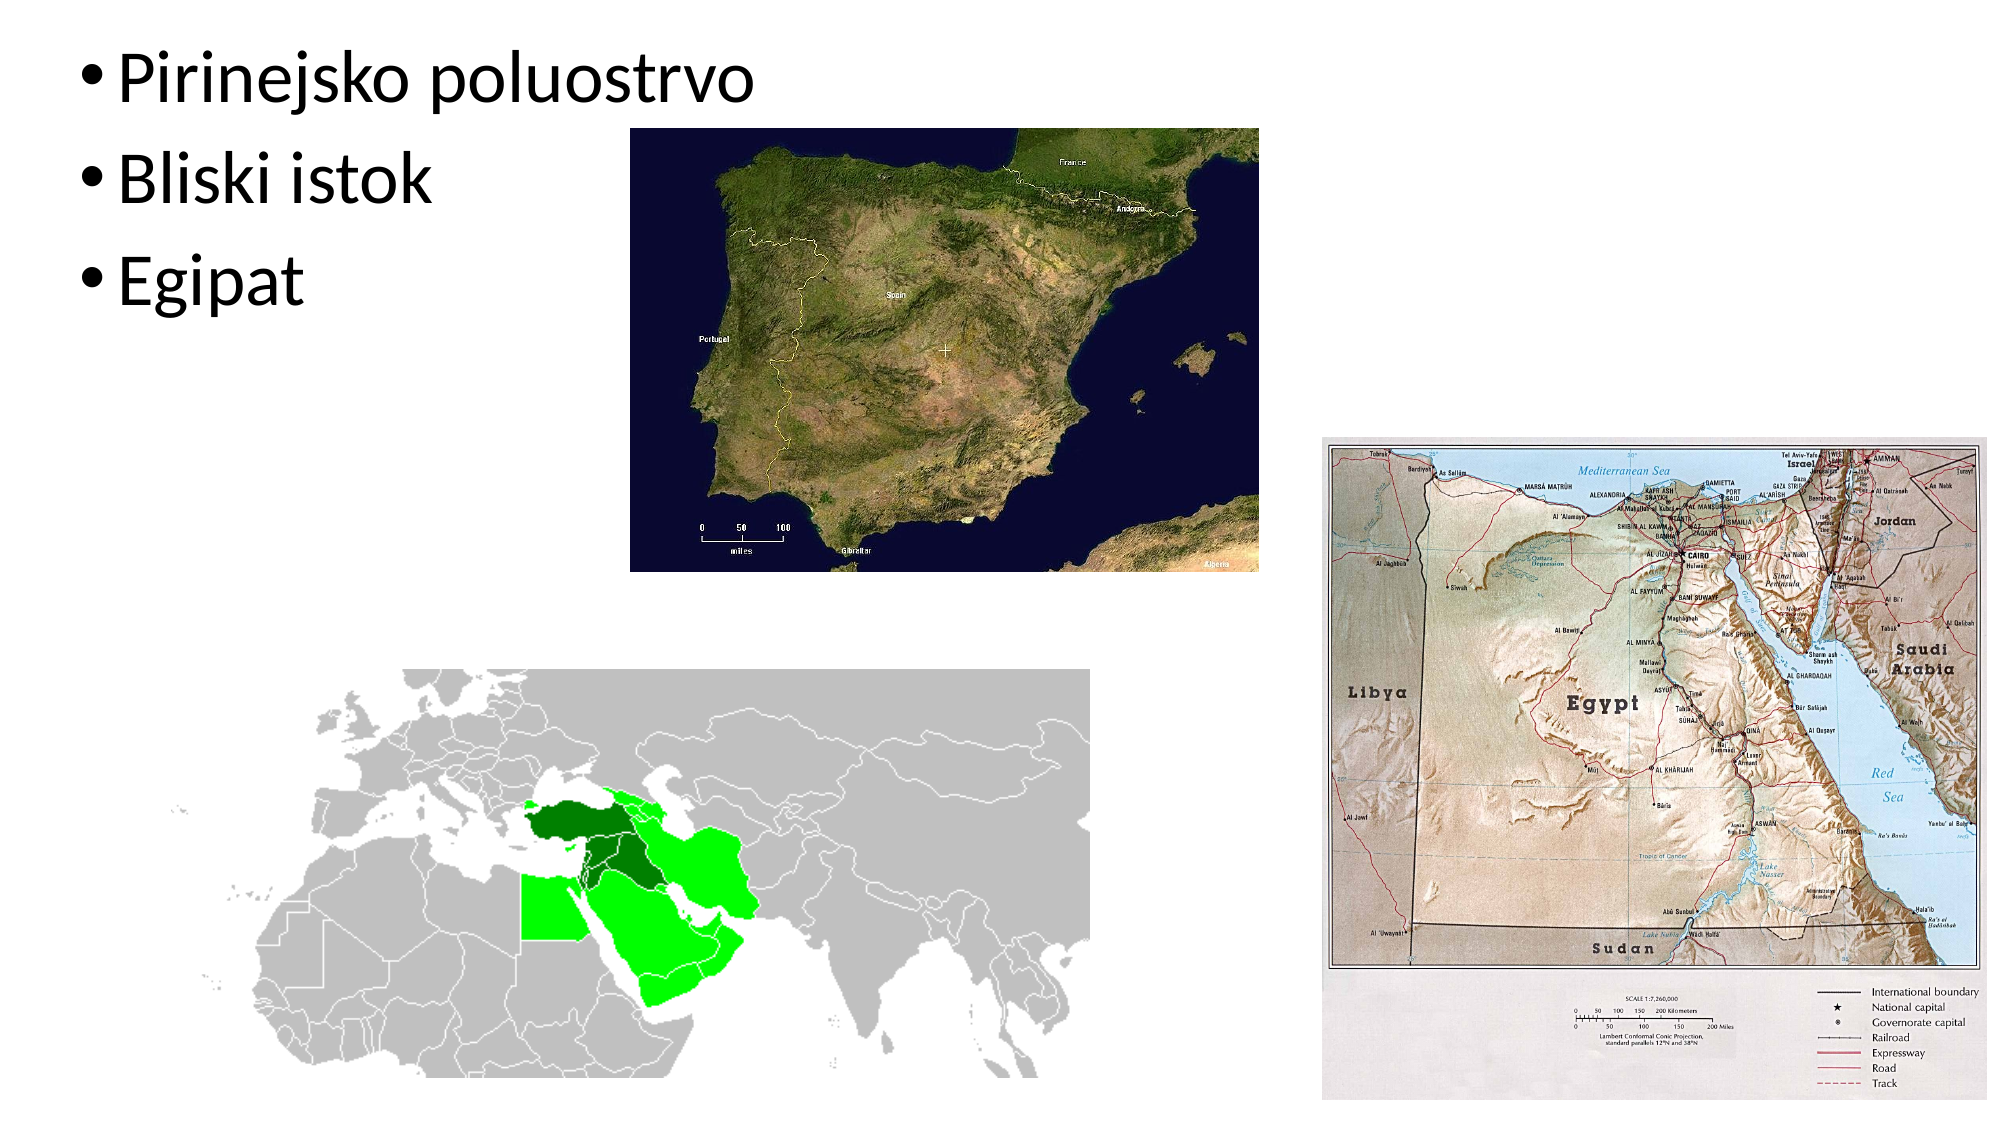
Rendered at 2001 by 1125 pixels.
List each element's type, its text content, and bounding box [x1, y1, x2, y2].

picture [171, 669, 1090, 1078]
picture [630, 128, 1259, 572]
picture [1322, 437, 1987, 1100]
list Pirinejsko poluostrvo Bliski istok Egipat [64, 29, 1790, 1071]
